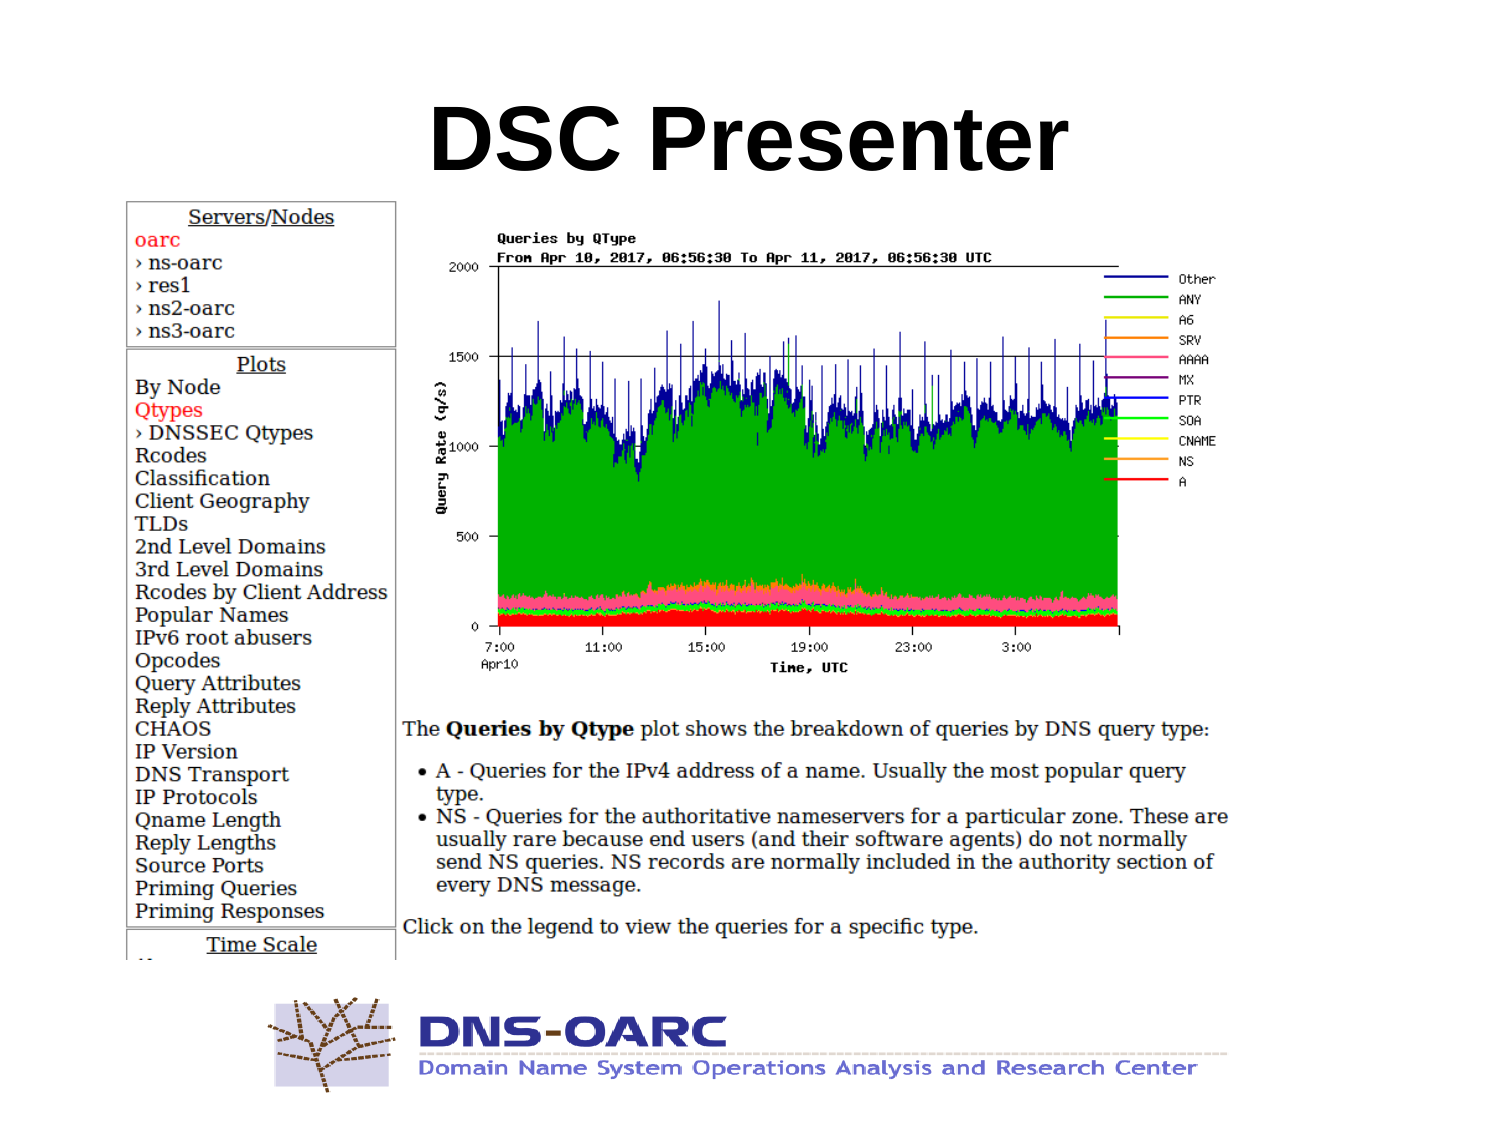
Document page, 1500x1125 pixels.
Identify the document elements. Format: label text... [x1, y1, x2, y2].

title DSC Presenter [75, 44, 1425, 233]
picture [120, 194, 1321, 961]
picture [214, 991, 1259, 1099]
